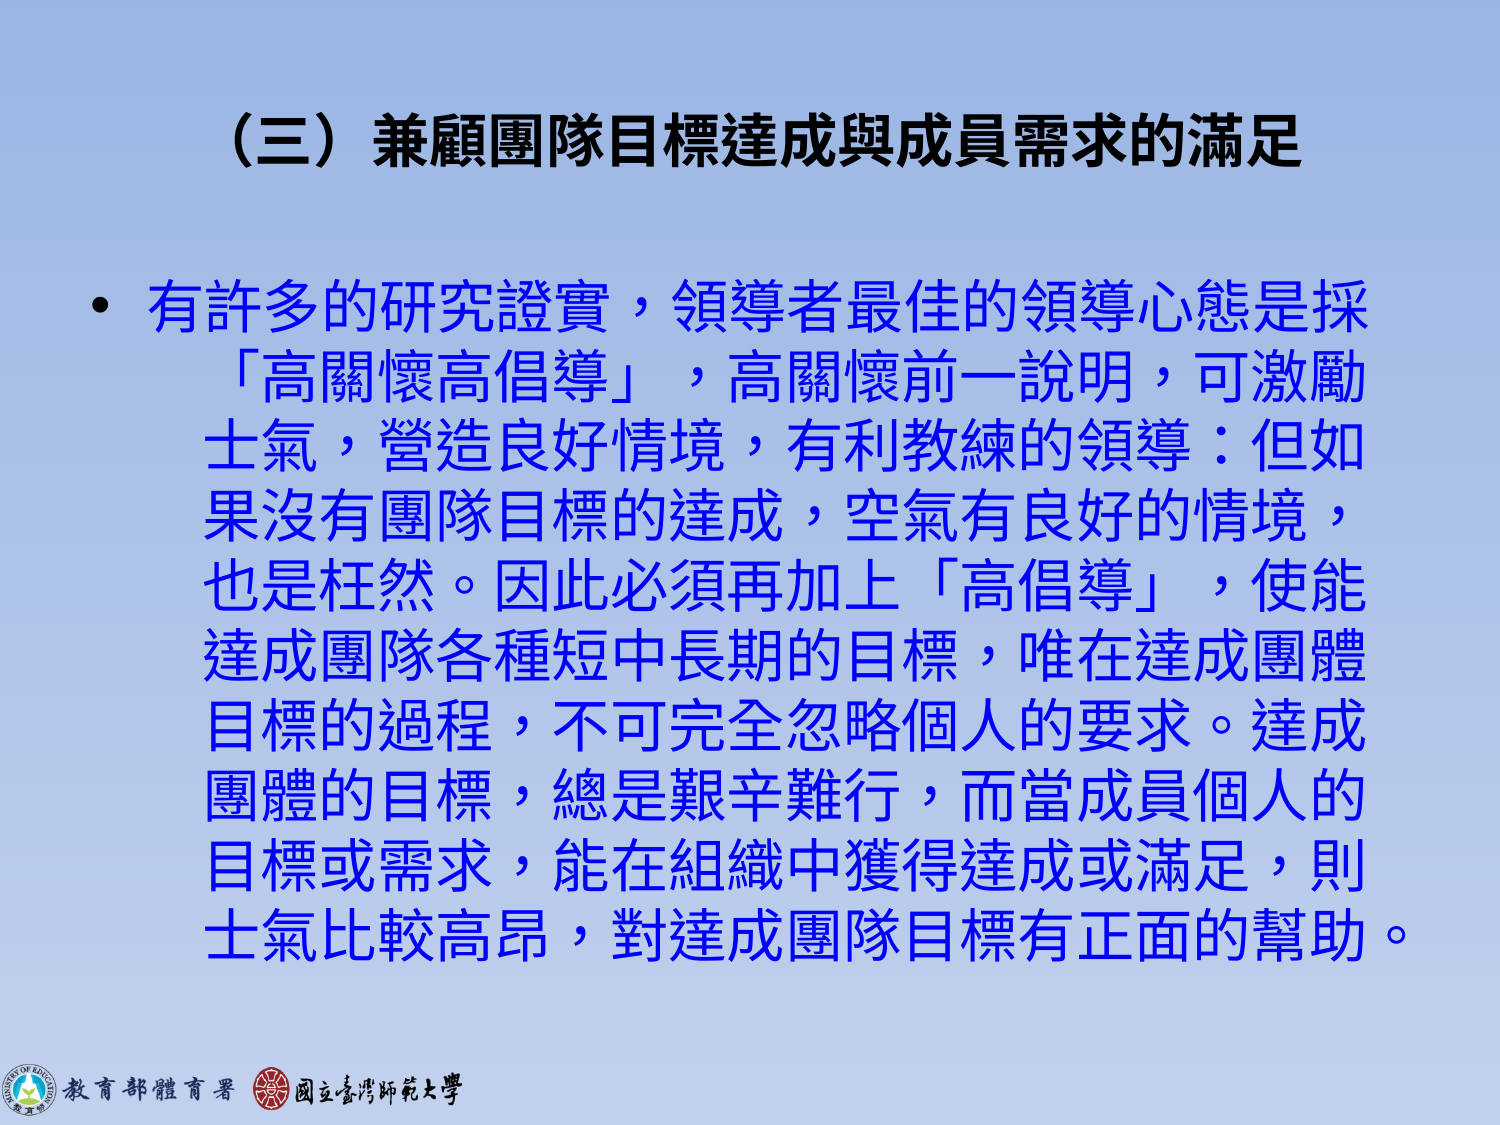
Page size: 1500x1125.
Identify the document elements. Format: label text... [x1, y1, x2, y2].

title （三）兼顧團隊目標達成與成員需求的滿足 [75, 45, 1426, 233]
list 有許多的研究證實，領導者最佳的領導心態是採「高關懷高倡導」，高關懷前一說明，可激勵士氣，營造良好情境，有利教練的領導：但如果沒有團隊目標的達成，空氣有良好的情境，也是枉然。因此必須再加上「高倡導」，使能達成團隊各種短中長期的目標，唯在達成團體目標的過程，不可完全忽略個人的要求。達成團體的目標，總是艱辛難行，而當成員個人的目標或需求，能在組織中獲得達成或滿足，則士氣比較高昂，對達成團隊目標有正面的幫助。 [75, 262, 1426, 1005]
